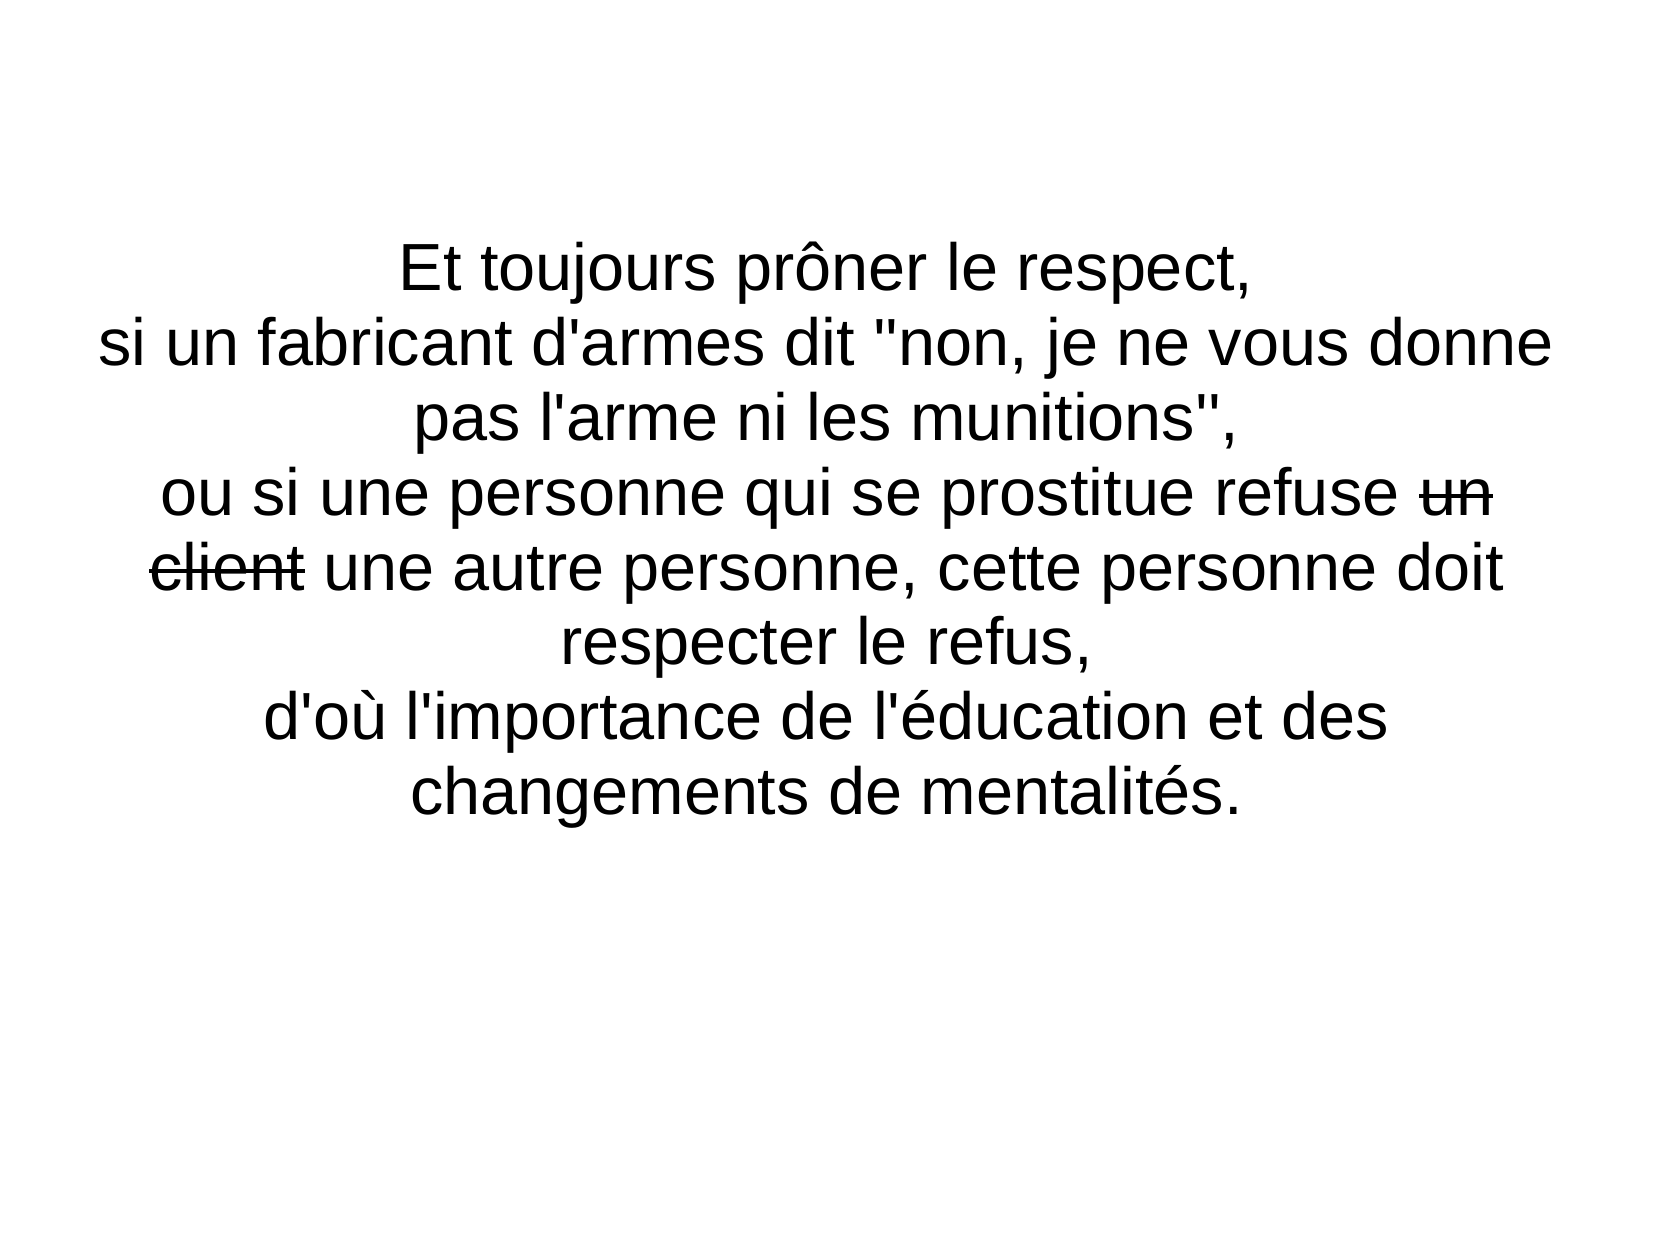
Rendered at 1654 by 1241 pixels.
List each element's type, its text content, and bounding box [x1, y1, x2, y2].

subtitle Et toujours prôner le respect, si un fabricant d'armes dit ''non, je ne vous donne pas l'arme ni les munitions'', ou si une personne qui se prostitue refuse un client une autre personne, cette personne doit respecter le refus, d'où l'importance de l'éducation et des changements de mentalités. [82, 49, 1571, 1010]
